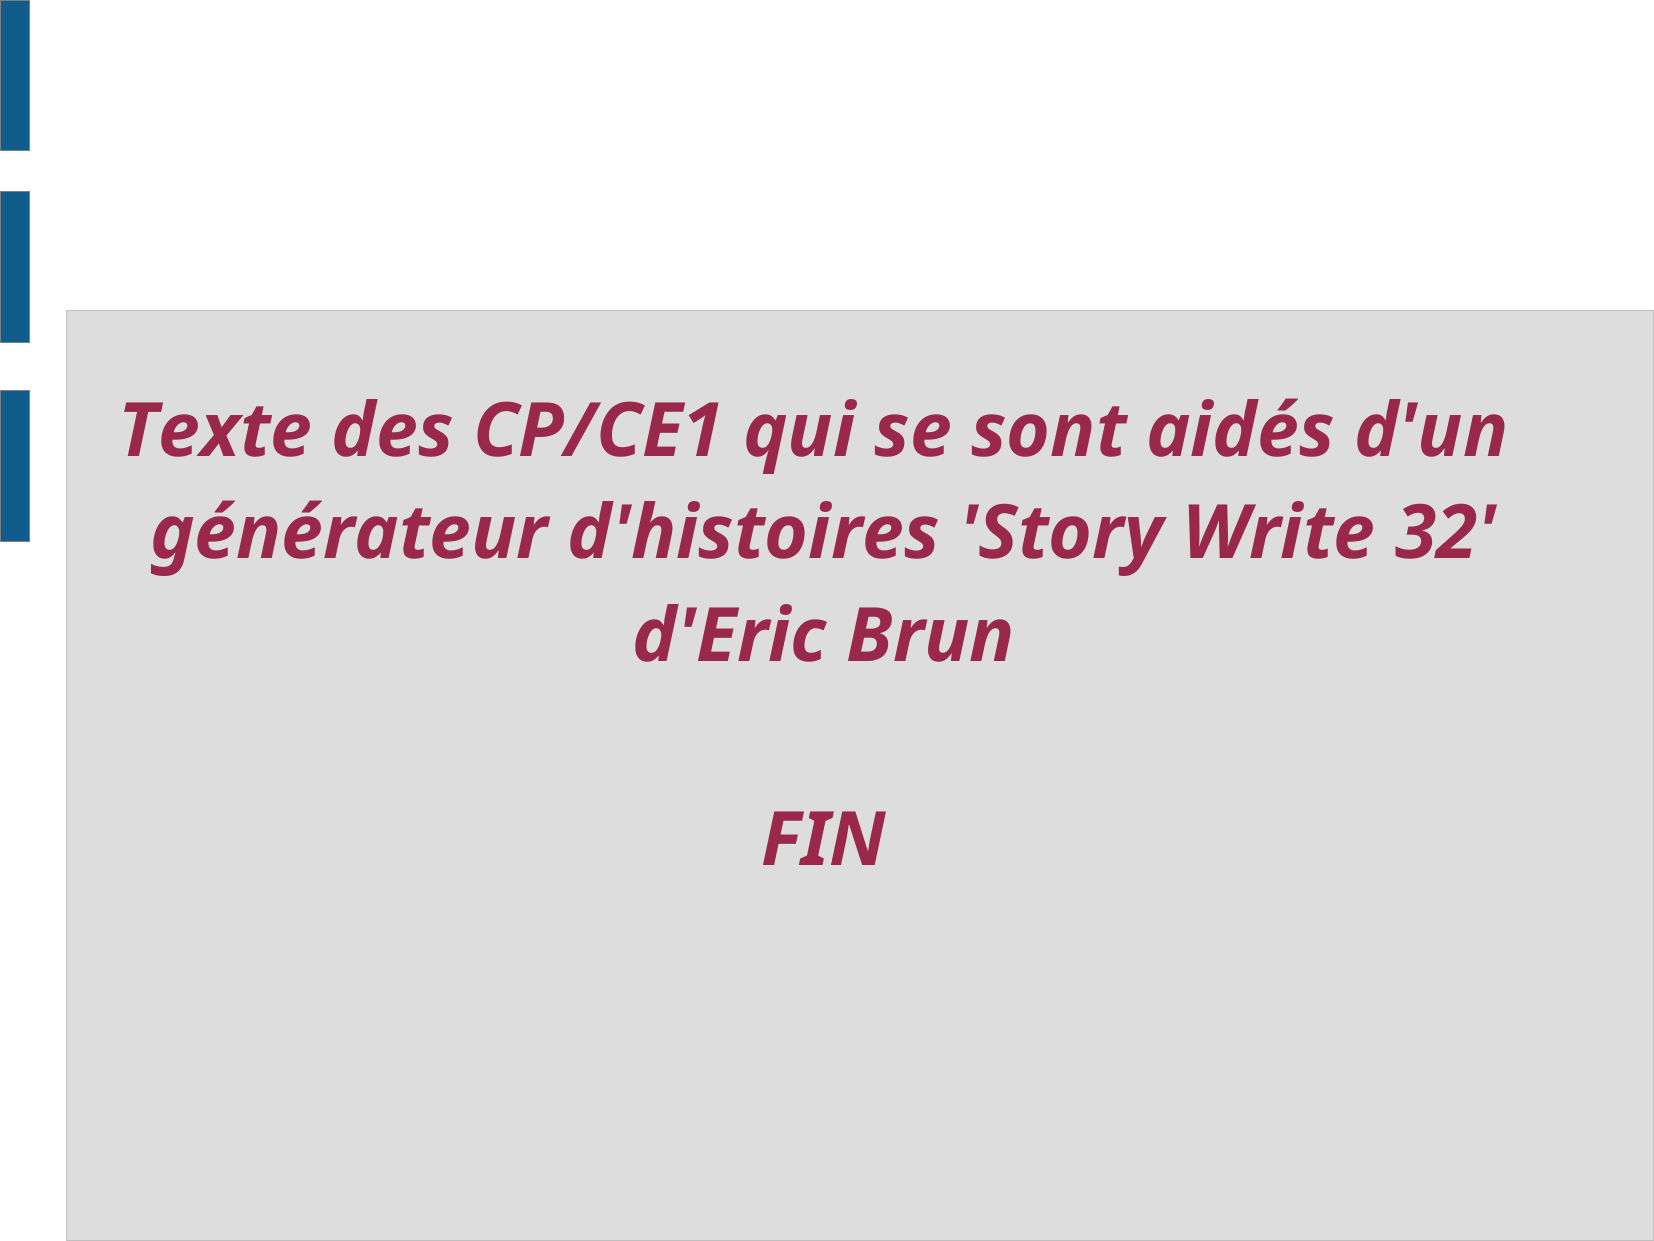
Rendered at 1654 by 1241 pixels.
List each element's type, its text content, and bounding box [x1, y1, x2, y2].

title Texte des CP/CE1 qui se sont aidés d'un générateur d'histoires 'Story Write 32' d'Eric Brun FIN [118, 421, 1531, 945]
